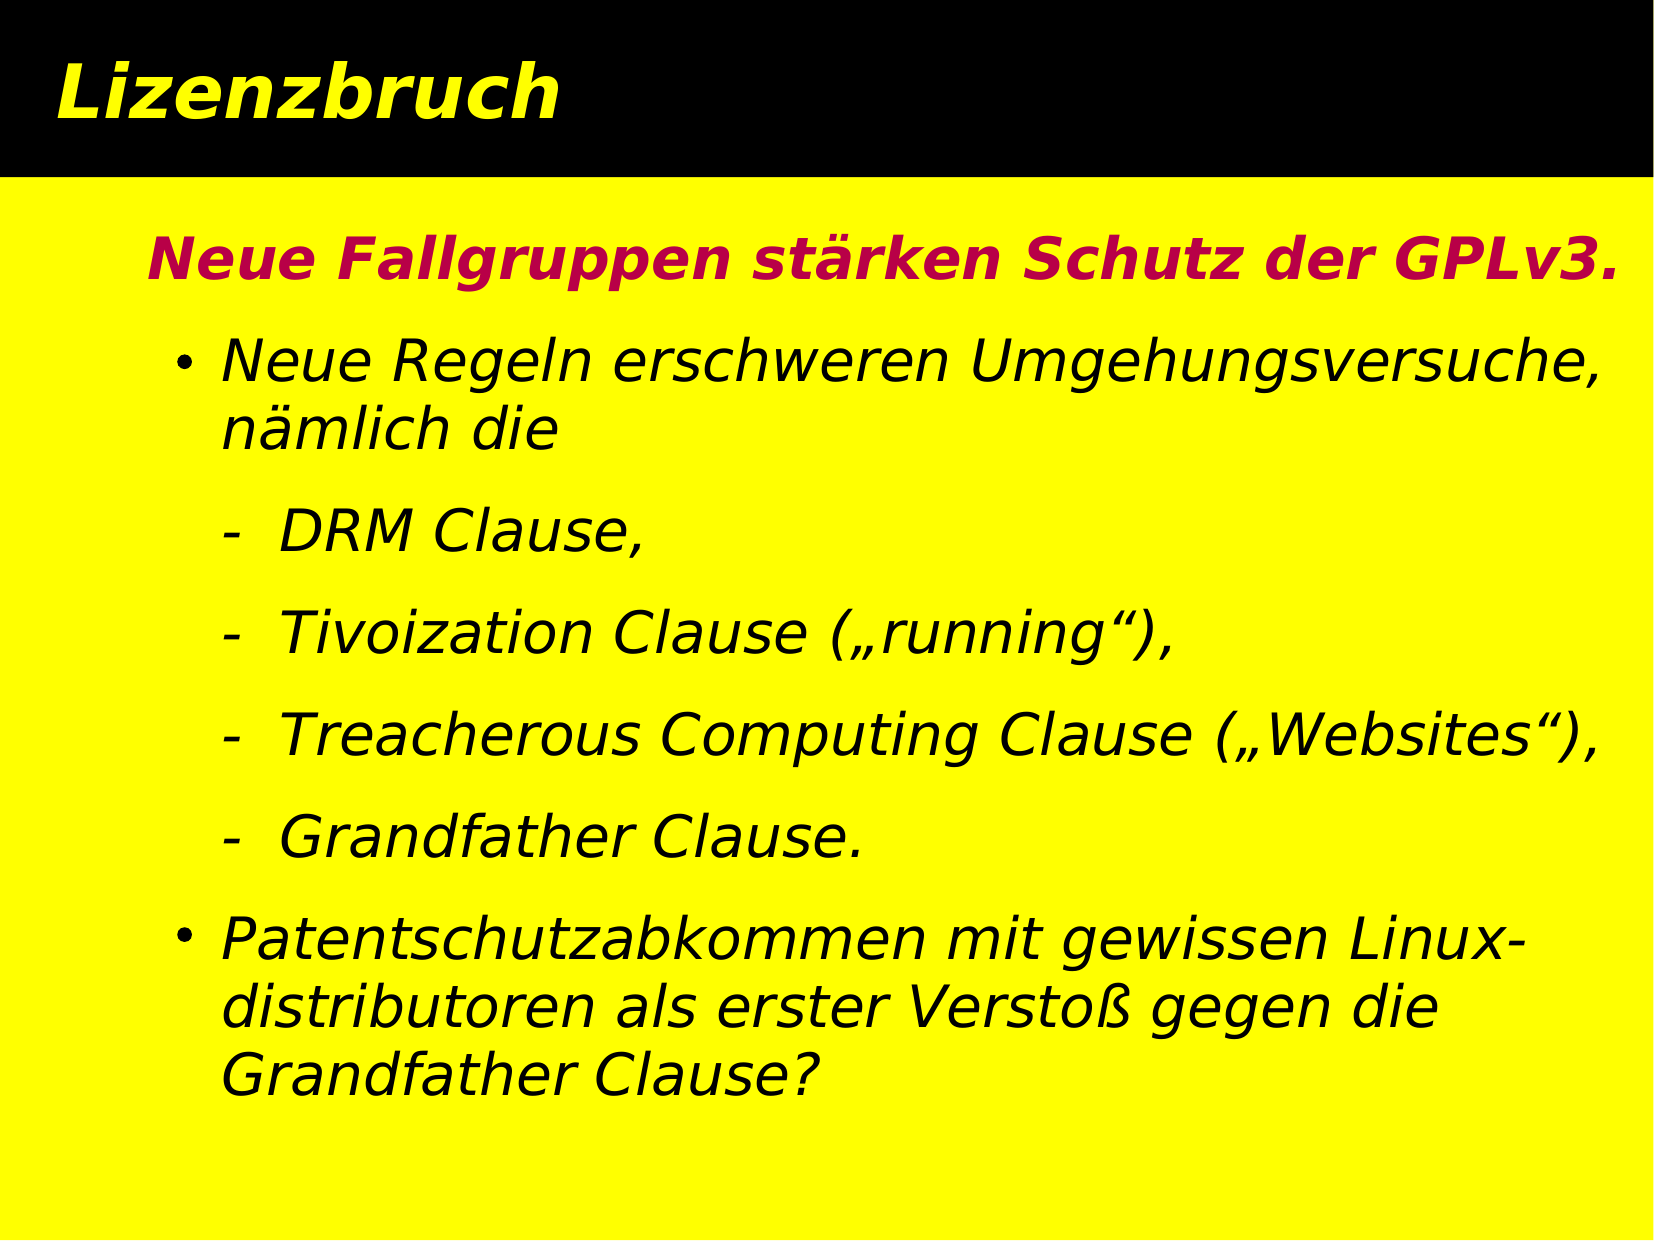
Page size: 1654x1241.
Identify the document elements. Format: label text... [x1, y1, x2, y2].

text_box Lizenzbruch [41, 41, 568, 144]
text_box Neue Fallgruppen stärken Schutz der GPLv3. Neue Regeln erschweren Umgehungsversuche, nämlich die - DRM Clause, - Tivoization Clause („running“), - Treacherous Computing Clause („Websites“), - Grandfather Clause. Patentschutzabkommen mit gewissen Linux- distributoren als erster Verstoß gegen die Grandfather Clause? [133, 218, 1642, 1117]
text_box [0, 0, 1654, 1241]
